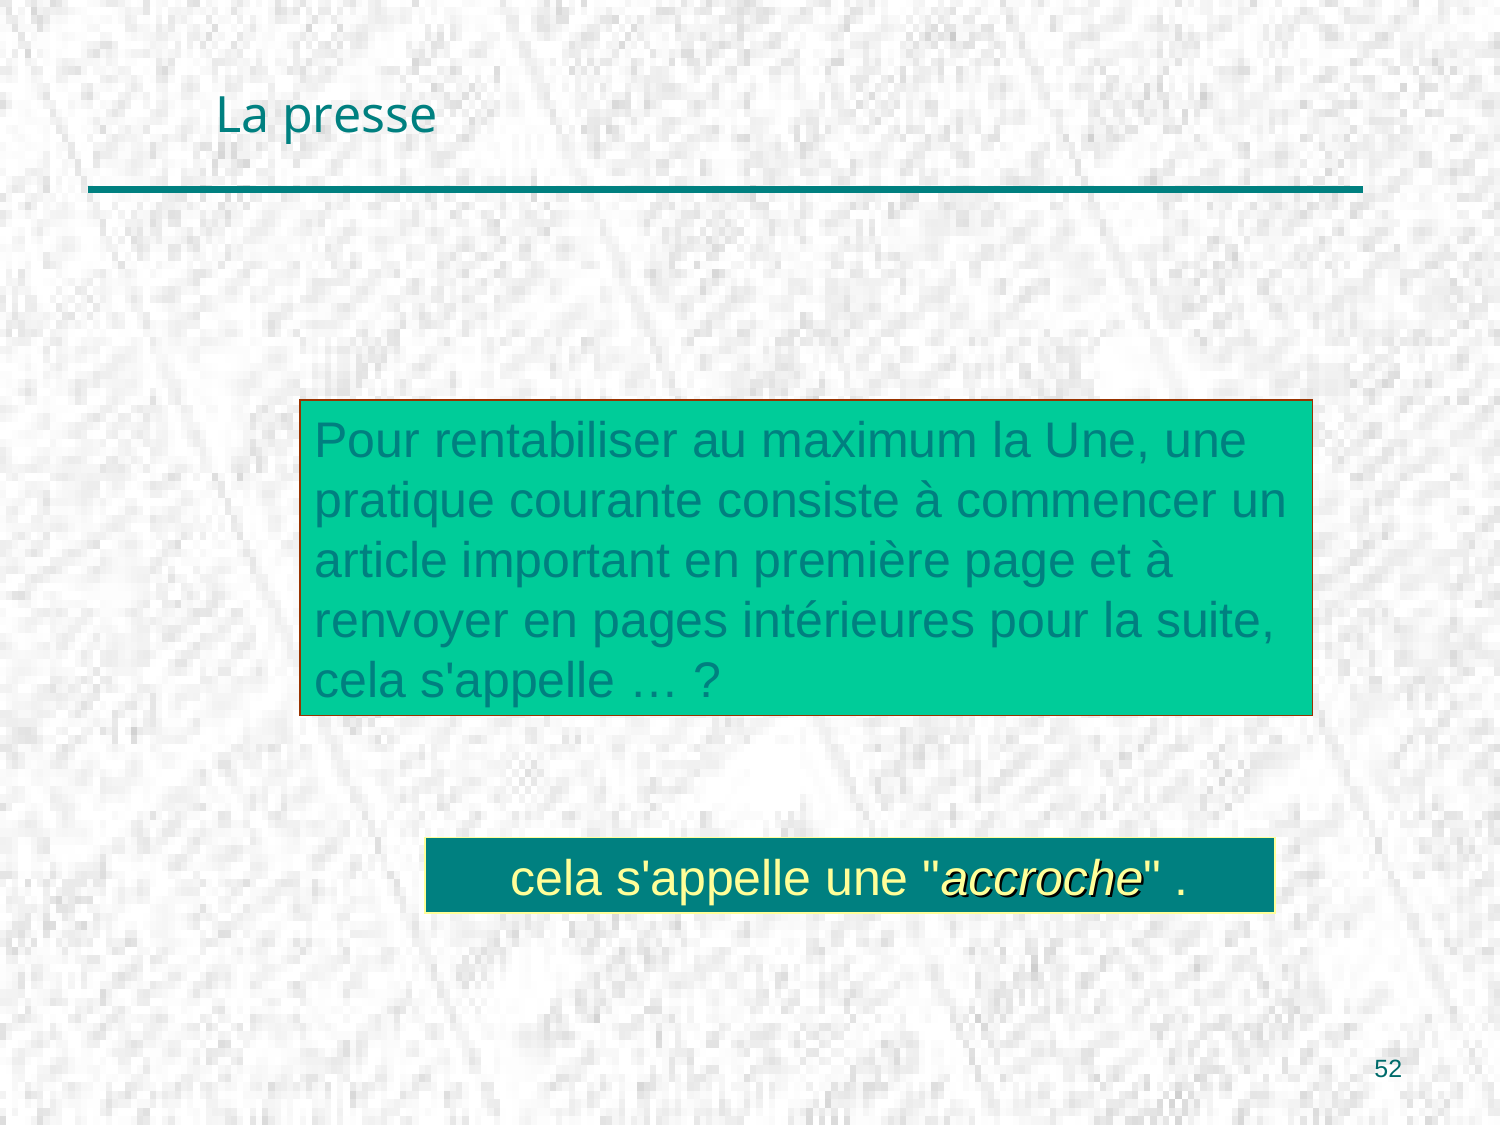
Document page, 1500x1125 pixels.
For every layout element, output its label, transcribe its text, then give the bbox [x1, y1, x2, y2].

text_box Pour rentabiliser au maximum la Une, une pratique courante consiste à commencer un article important en première page et à renvoyer en pages intérieures pour la suite, cela s'appelle … ? [299, 399, 1313, 716]
text_box cela s'appelle une "accroche" . [424, 837, 1276, 913]
picture [0, 0, 1500, 1125]
text_box La presse [200, 74, 454, 151]
